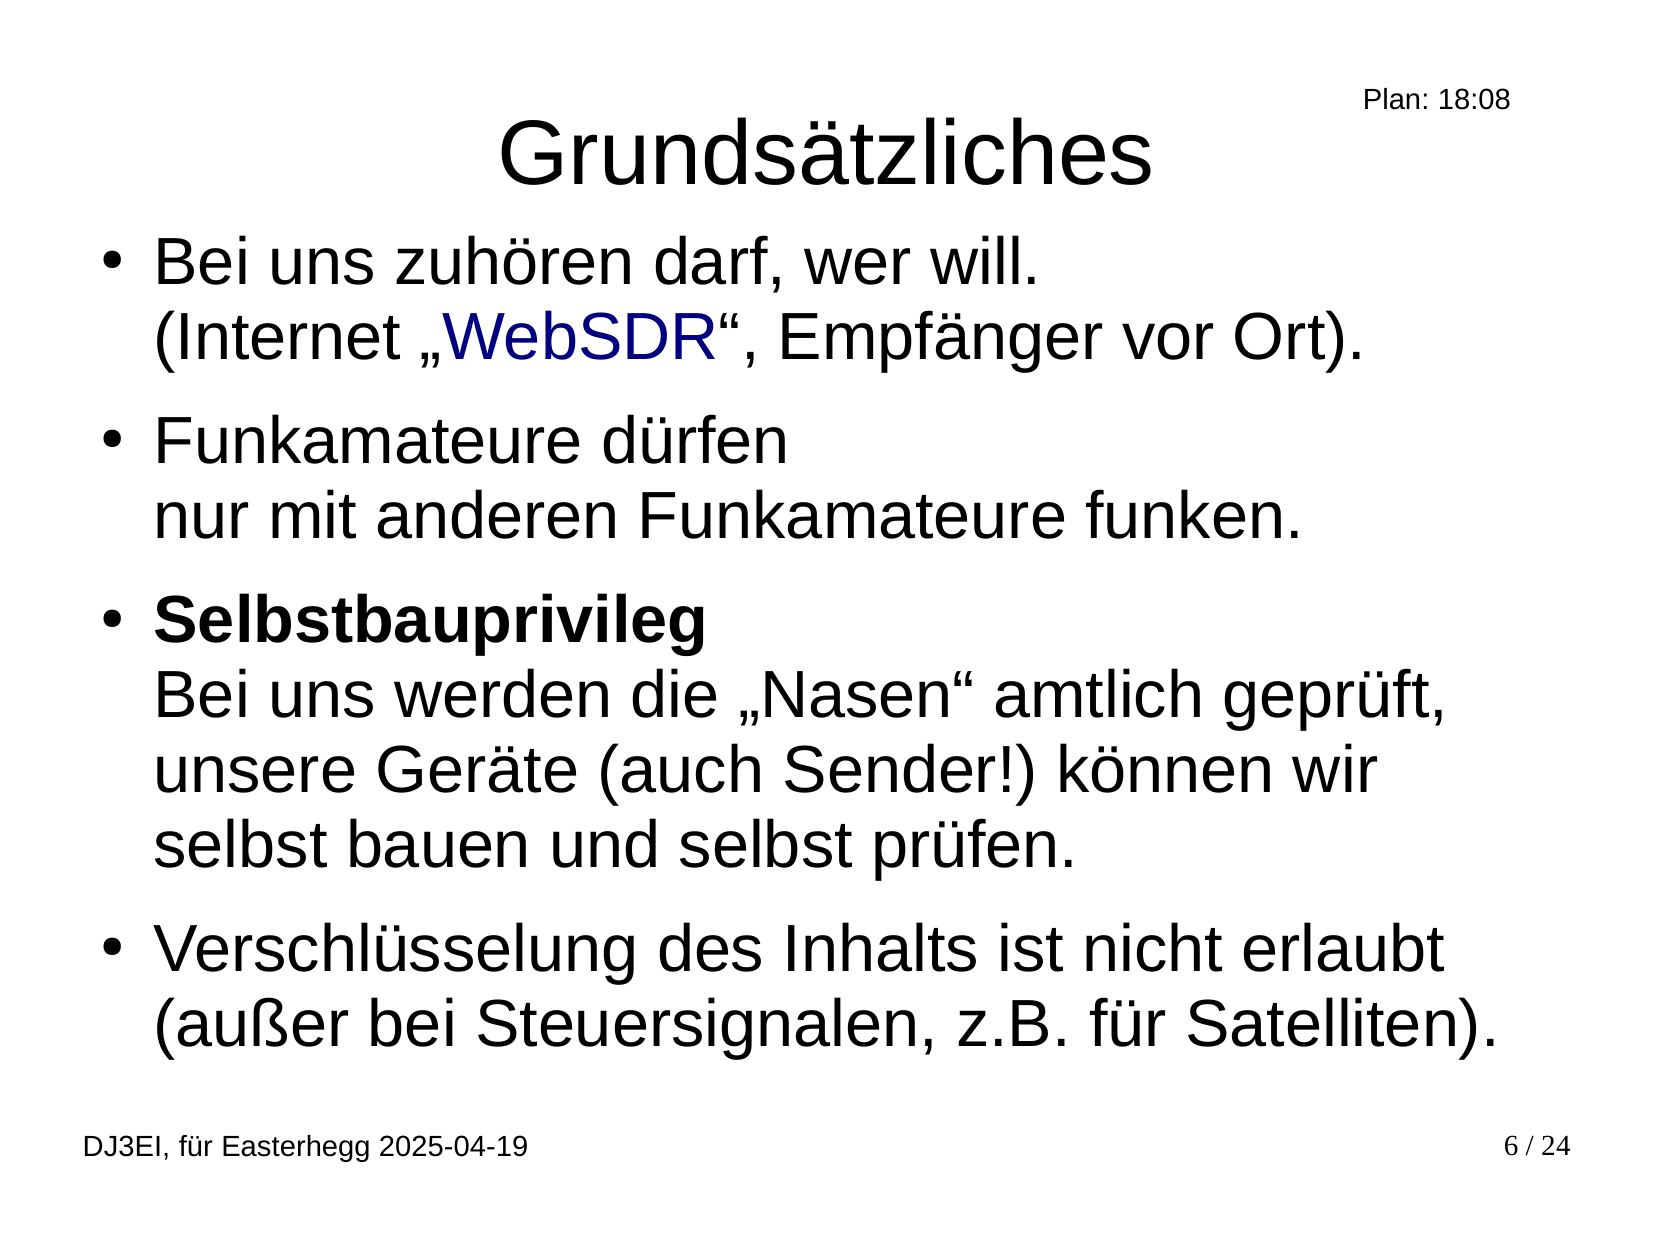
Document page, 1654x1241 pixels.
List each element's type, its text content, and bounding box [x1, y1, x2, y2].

text_box Plan: 18:08 [1348, 75, 1527, 123]
title Grundsätzliches [82, 49, 1571, 224]
list Bei uns zuhören darf, wer will. (Internet „WebSDR“, Empfänger vor Ort). Funkamateure dürfen nur mit anderen Funkamateure funken. Selbstbauprivileg Bei uns werden die „Nasen“ amtlich geprüft, unsere Geräte (auch Sender!) können wir selbst bauen und selbst prüfen. Verschlüsselung des Inhalts ist nicht erlaubt (außer bei Steuersignalen, z.B. für Satelliten). [82, 224, 1571, 1063]
